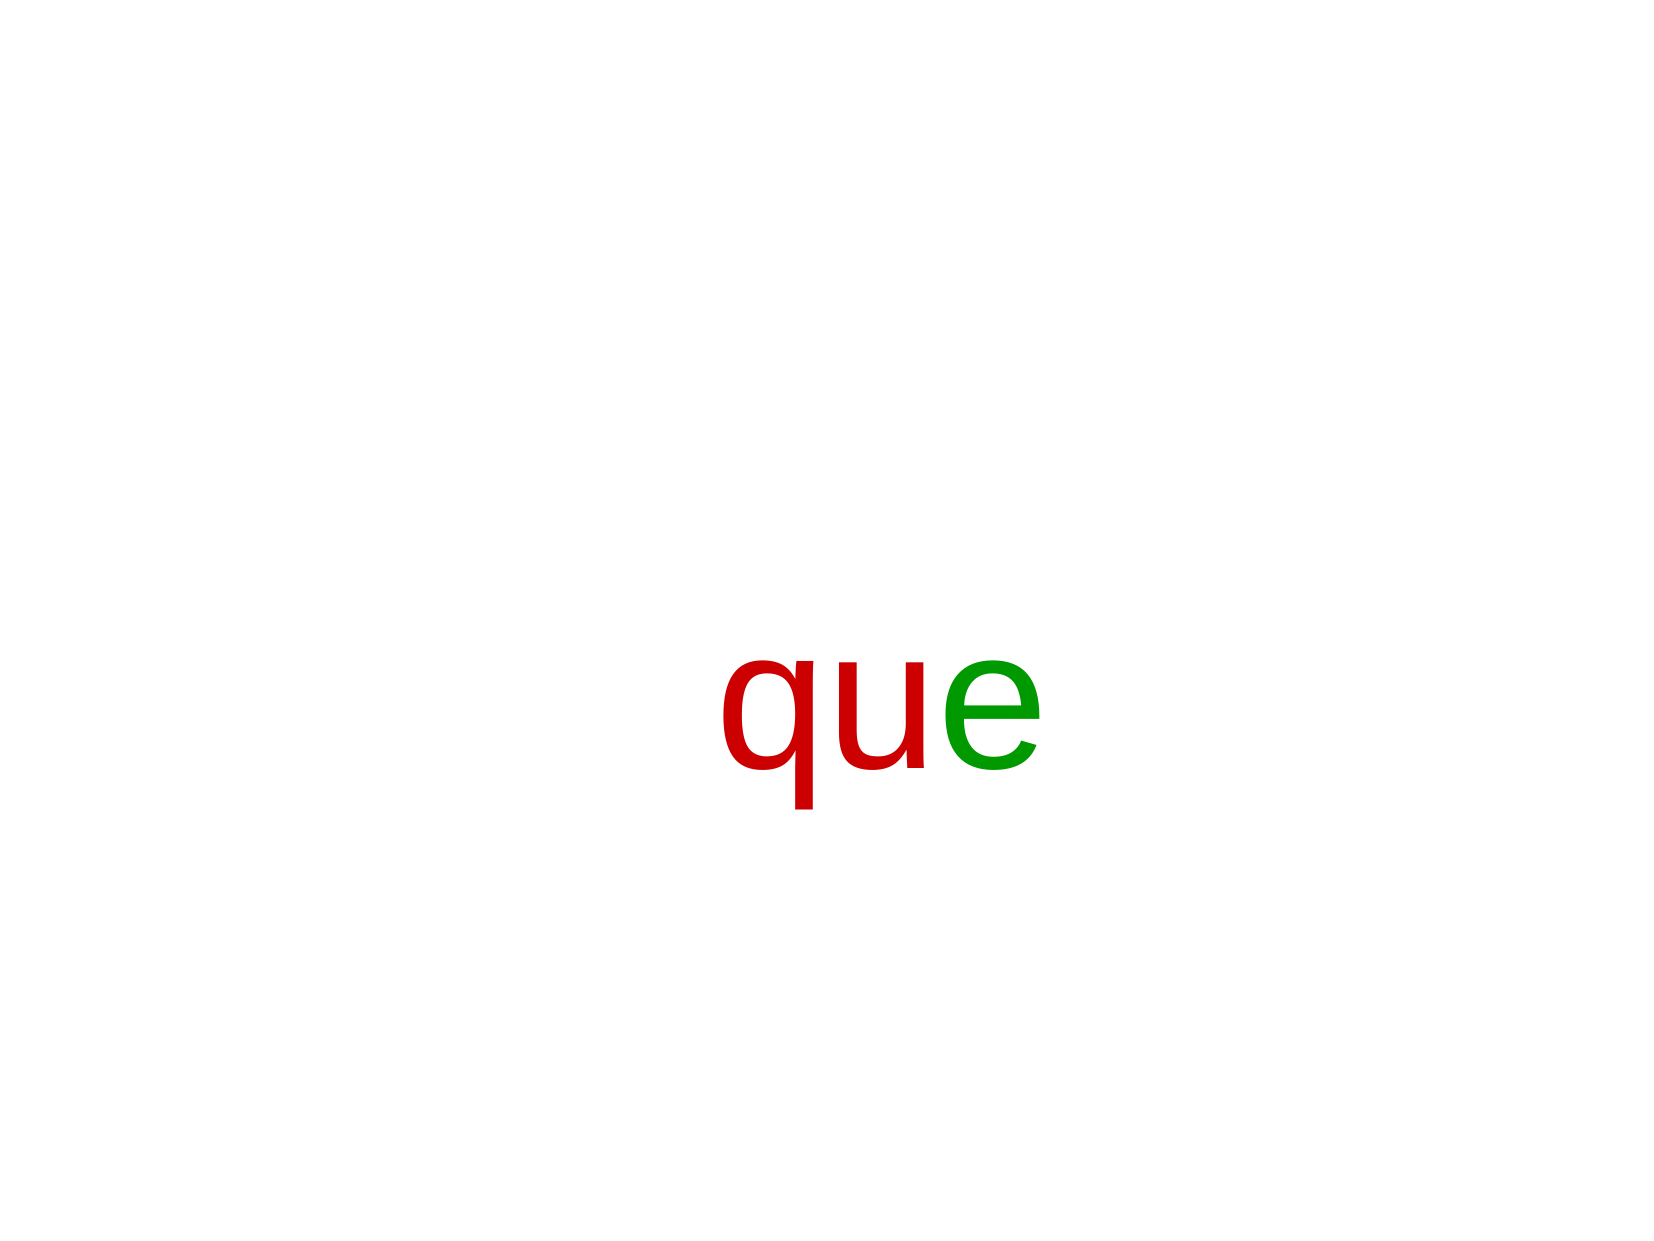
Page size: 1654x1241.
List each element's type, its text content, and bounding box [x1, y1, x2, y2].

subtitle que [82, 290, 1571, 1109]
